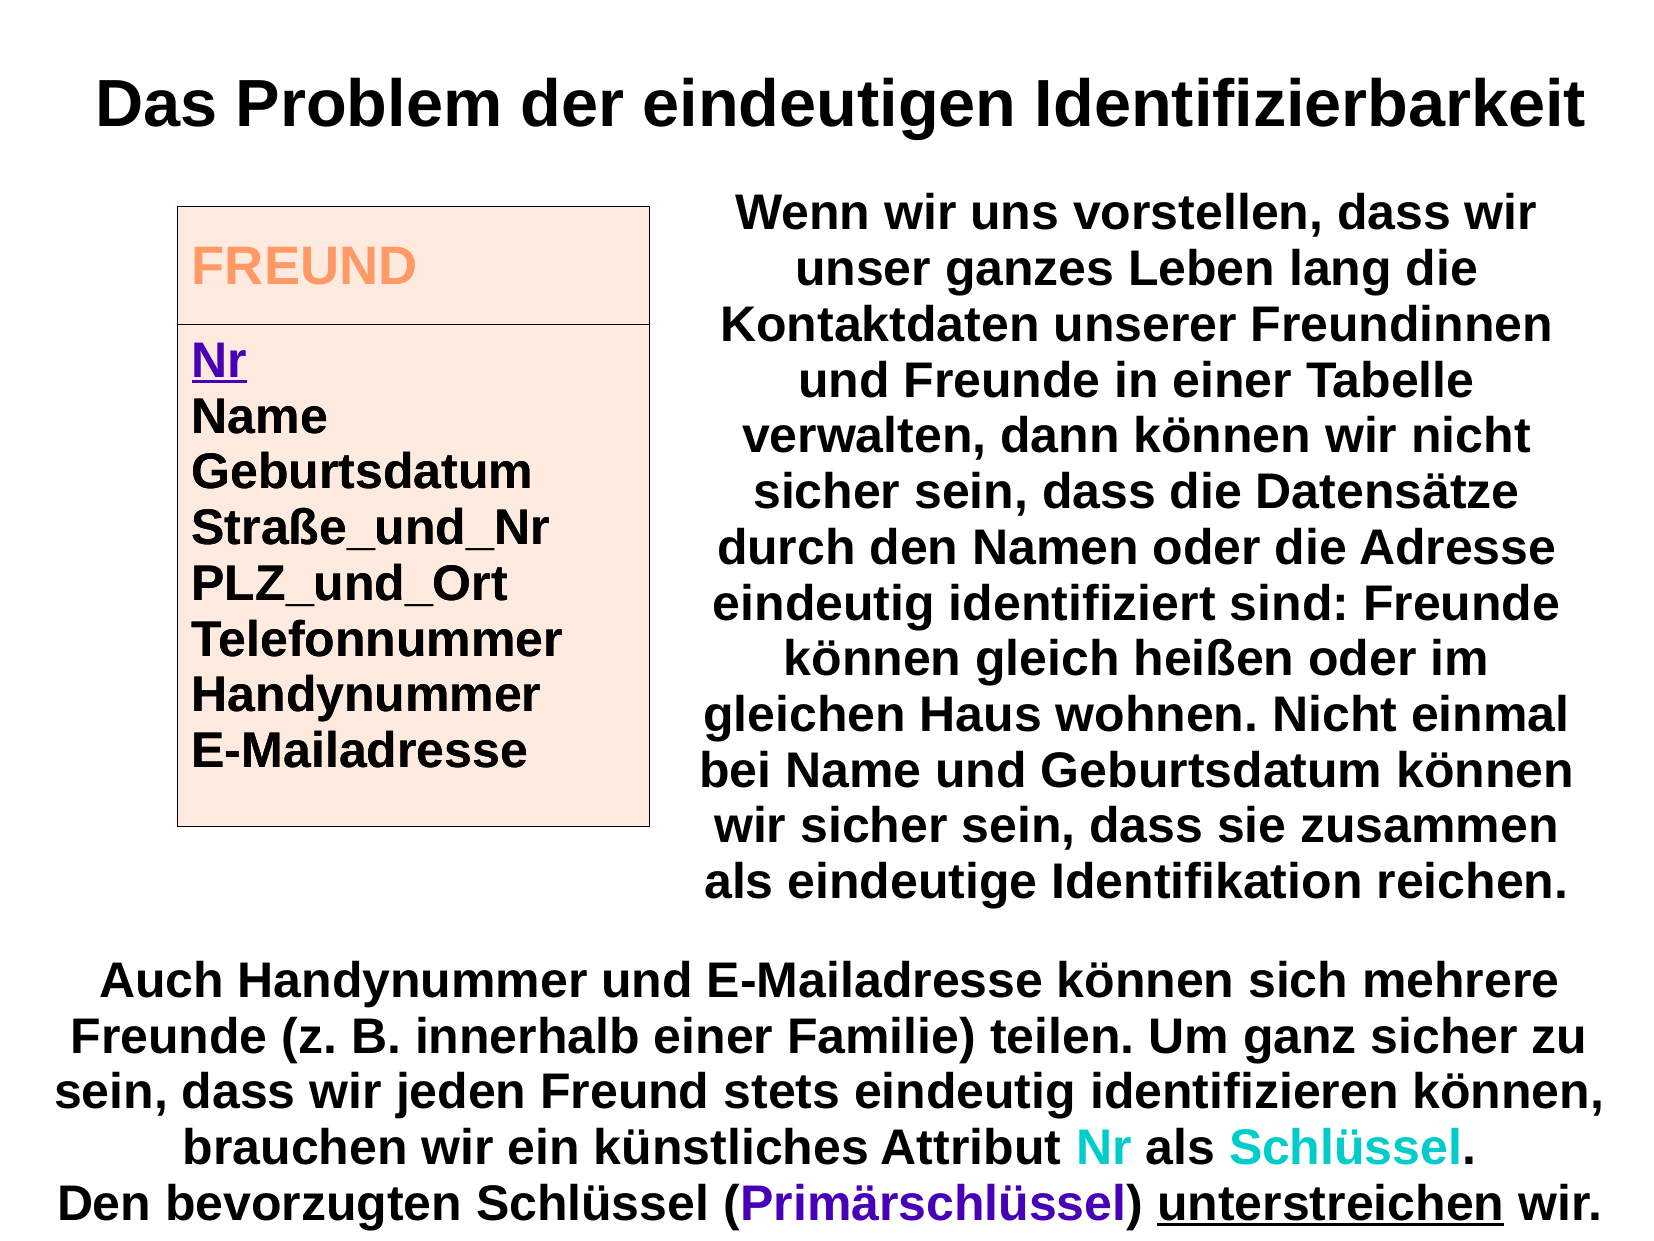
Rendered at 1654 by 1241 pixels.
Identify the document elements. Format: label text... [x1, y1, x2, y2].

text_box Wenn wir uns vorstellen, dass wir unser ganzes Leben lang die Kontaktdaten unserer Freundinnen und Freunde in einer Tabelle verwalten, dann können wir nicht sicher sein, dass die Datensätze durch den Namen oder die Adresse eindeutig identifiziert sind: Freunde können gleich heißen oder im gleichen Haus wohnen. Nicht einmal bei Name und Geburtsdatum können wir sicher sein, dass sie zusammen als eindeutige Identifikation reichen. [679, 177, 1595, 933]
text_box Auch Handynummer und E-Mailadresse können sich mehrere Freunde (z. B. innerhalb einer Familie) teilen. Um ganz sicher zu sein, dass wir jeden Freund stets eindeutig identifizieren können, brauchen wir ein künstliches Attribut Nr als Schlüssel. Den bevorzugten Schlüssel (Primärschlüssel) unterstreichen wir. [35, 944, 1625, 1241]
text_box FREUND [177, 206, 650, 324]
text_box Das Problem der eindeutigen Identifizierbarkeit [59, 59, 1625, 149]
text_box Nr Name Geburtsdatum Straße_und_Nr PLZ_und_Ort Telefonnummer Handynummer E-Mailadresse [177, 324, 650, 827]
